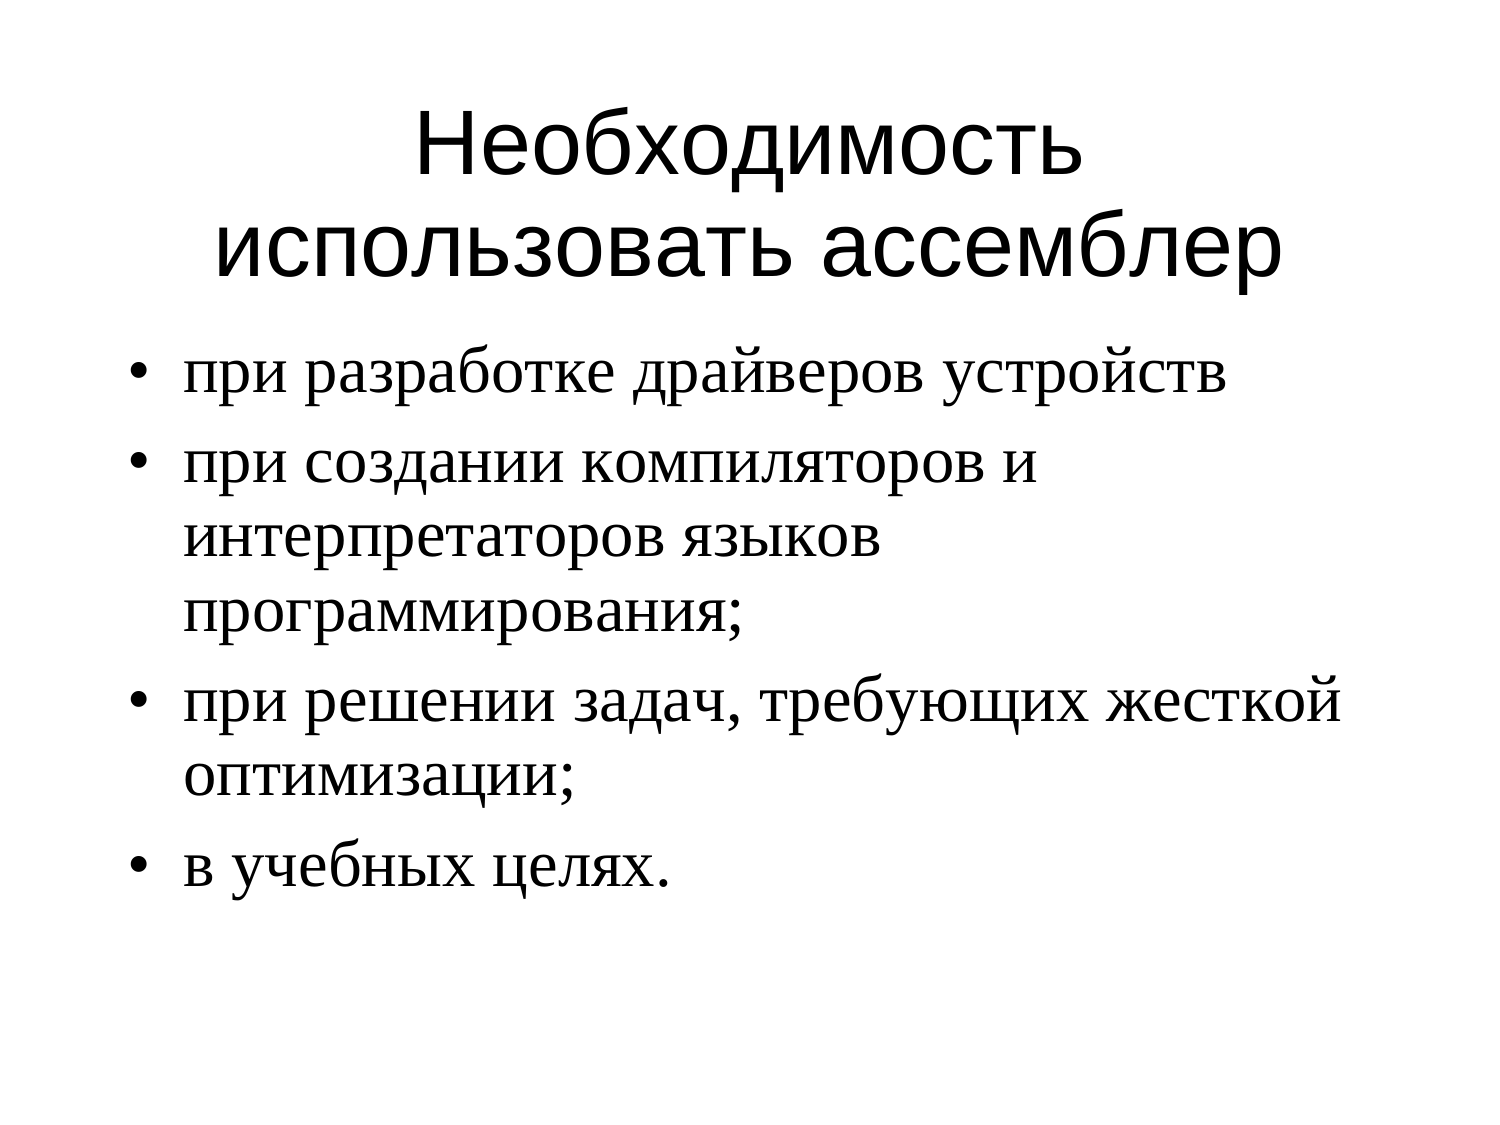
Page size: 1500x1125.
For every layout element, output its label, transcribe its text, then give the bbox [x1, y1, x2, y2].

title Необходимость использовать ассемблер [112, 72, 1388, 316]
list при разработке драйверов устройств при создании компиляторов и интерпретаторов языков программирования; при решении задач, требующих жесткой оптимизации; в учебных целях. [112, 324, 1388, 1001]
